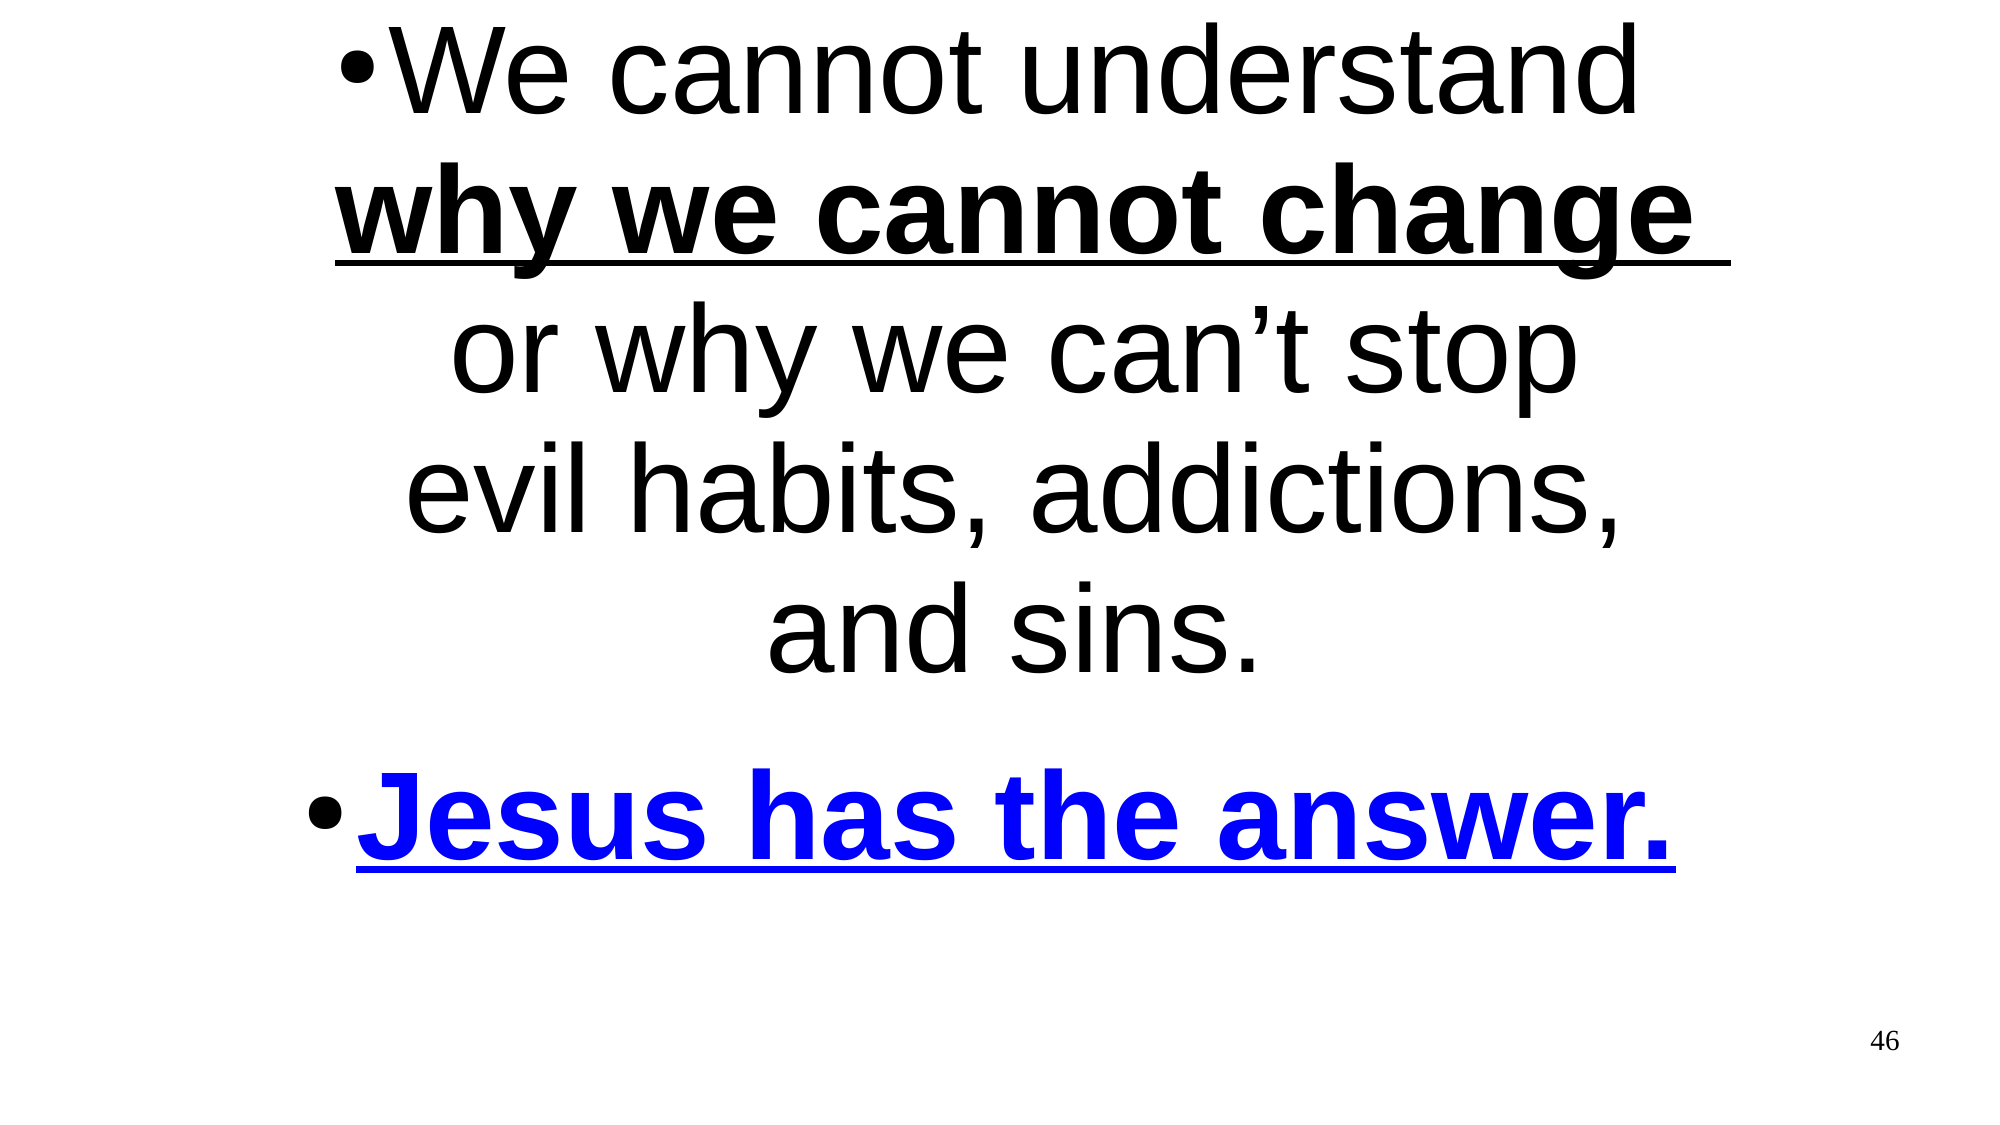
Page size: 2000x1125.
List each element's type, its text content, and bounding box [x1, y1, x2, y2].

list We cannot understand why we cannot change or why we can’t stop evil habits, addictions, and sins. Jesus has the answer. [0, 0, 1996, 1123]
